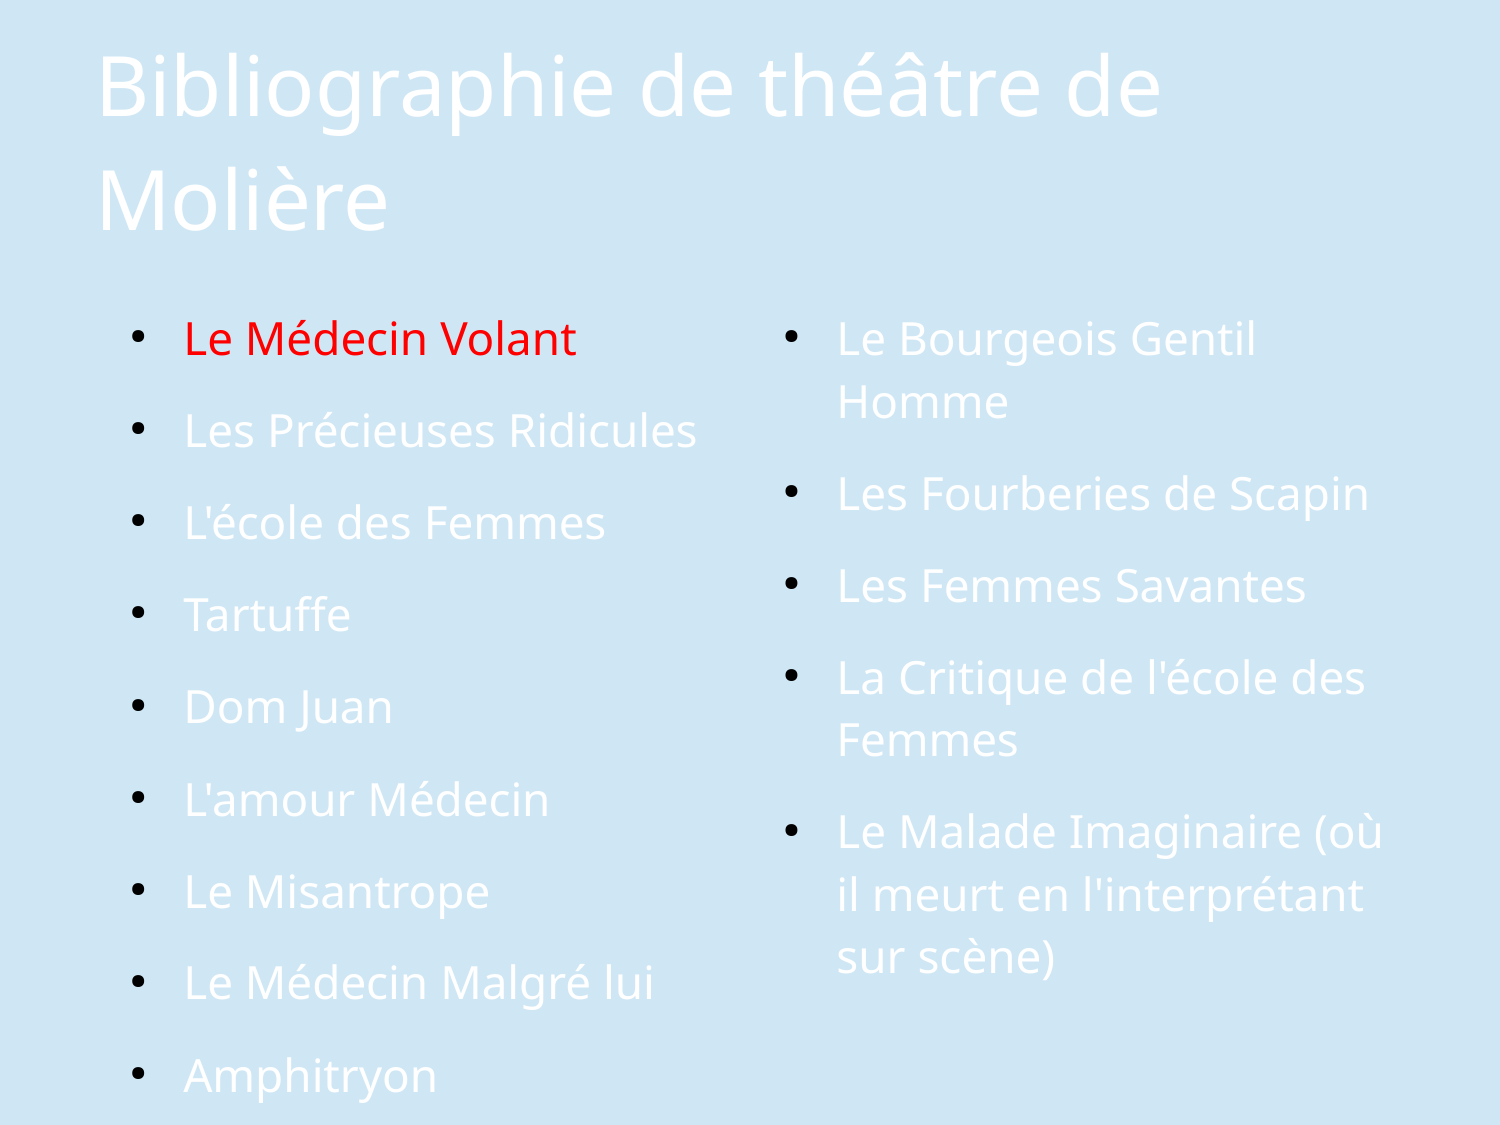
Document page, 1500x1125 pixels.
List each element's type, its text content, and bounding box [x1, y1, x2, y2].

title Bibliographie de théâtre de Molière [95, 23, 1371, 259]
list Le Médecin Volant Les Précieuses Ridicules L'école des Femmes Tartuffe Dom Juan L'amour Médecin Le Misantrope Le Médecin Malgré lui Amphitryon [112, 306, 735, 1005]
list Le Bourgeois Gentil Homme Les Fourberies de Scapin Les Femmes Savantes La Critique de l'école des Femmes Le Malade Imaginaire (où il meurt en l'interprétant sur scène) [765, 306, 1388, 1005]
